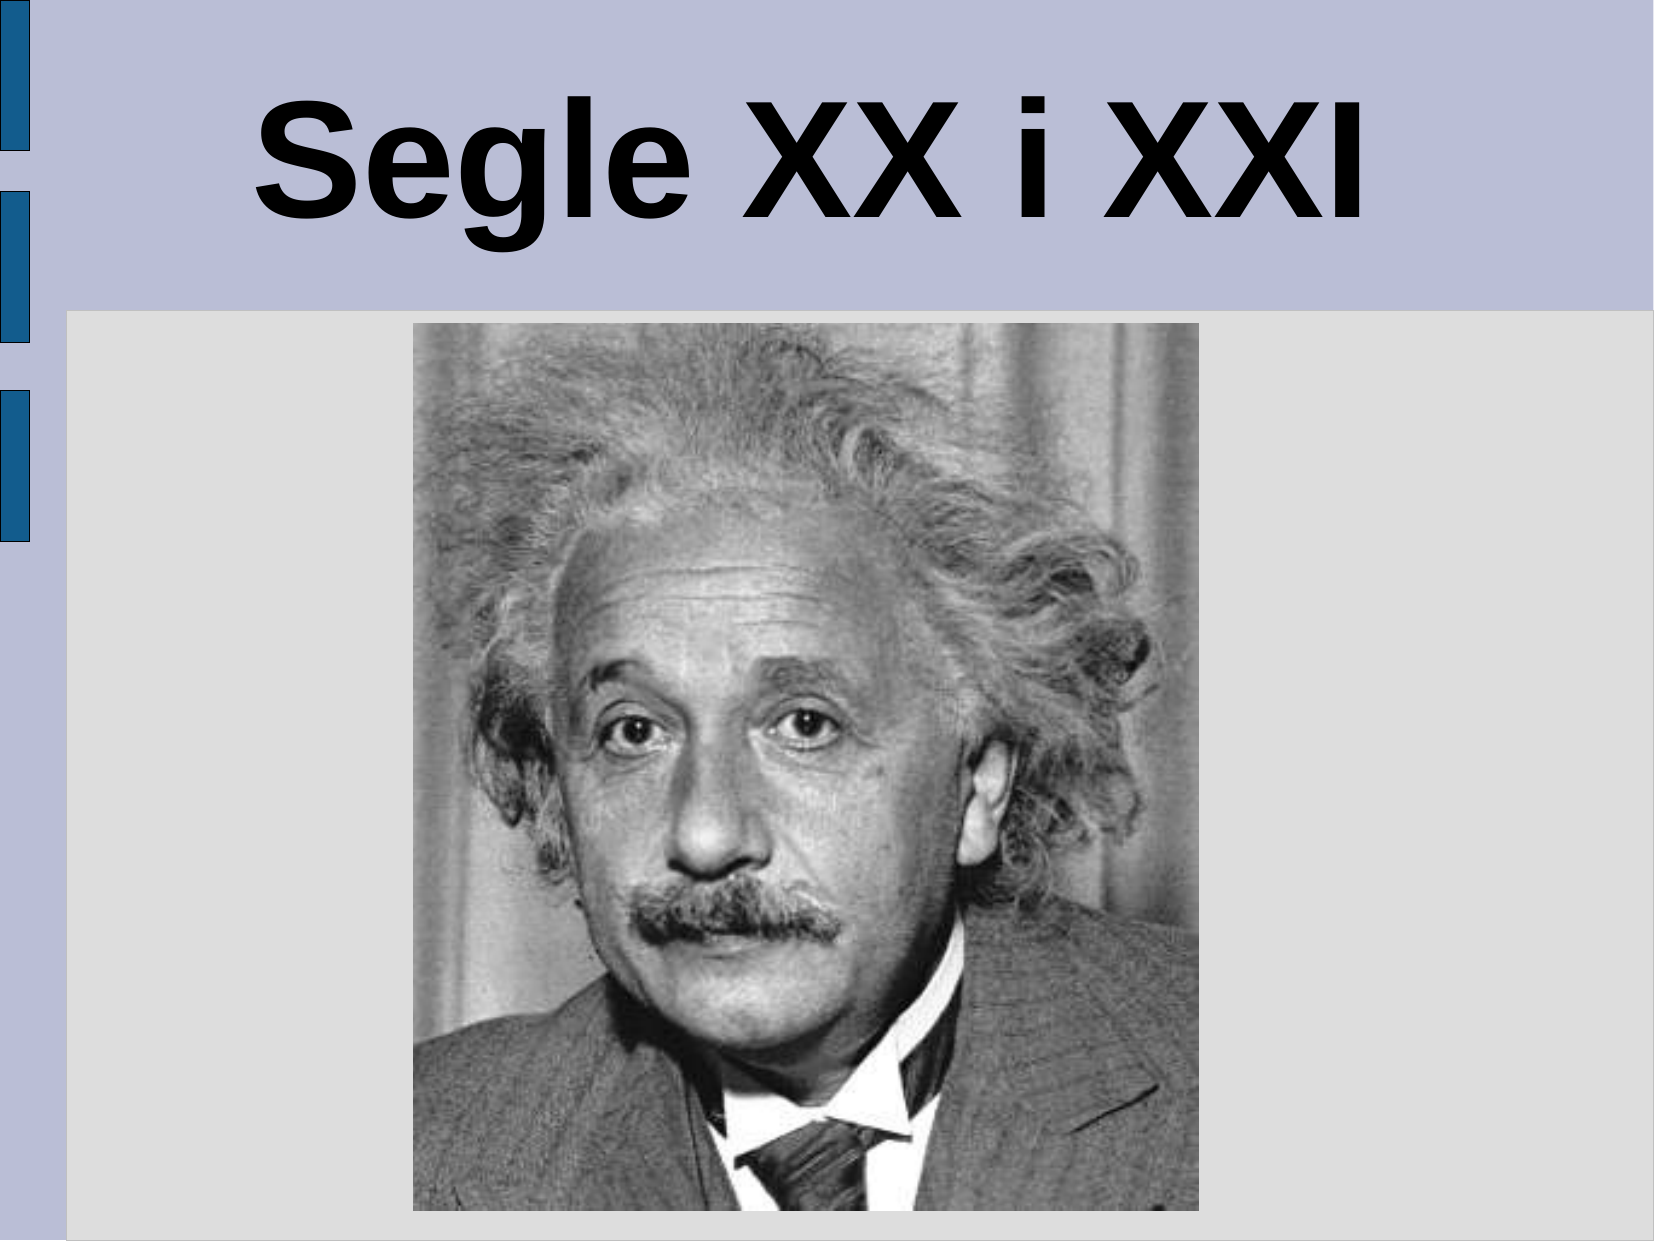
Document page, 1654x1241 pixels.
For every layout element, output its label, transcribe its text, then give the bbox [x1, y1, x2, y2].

text_box Segle XX i XXI [236, 59, 1387, 266]
picture [413, 323, 1199, 1211]
